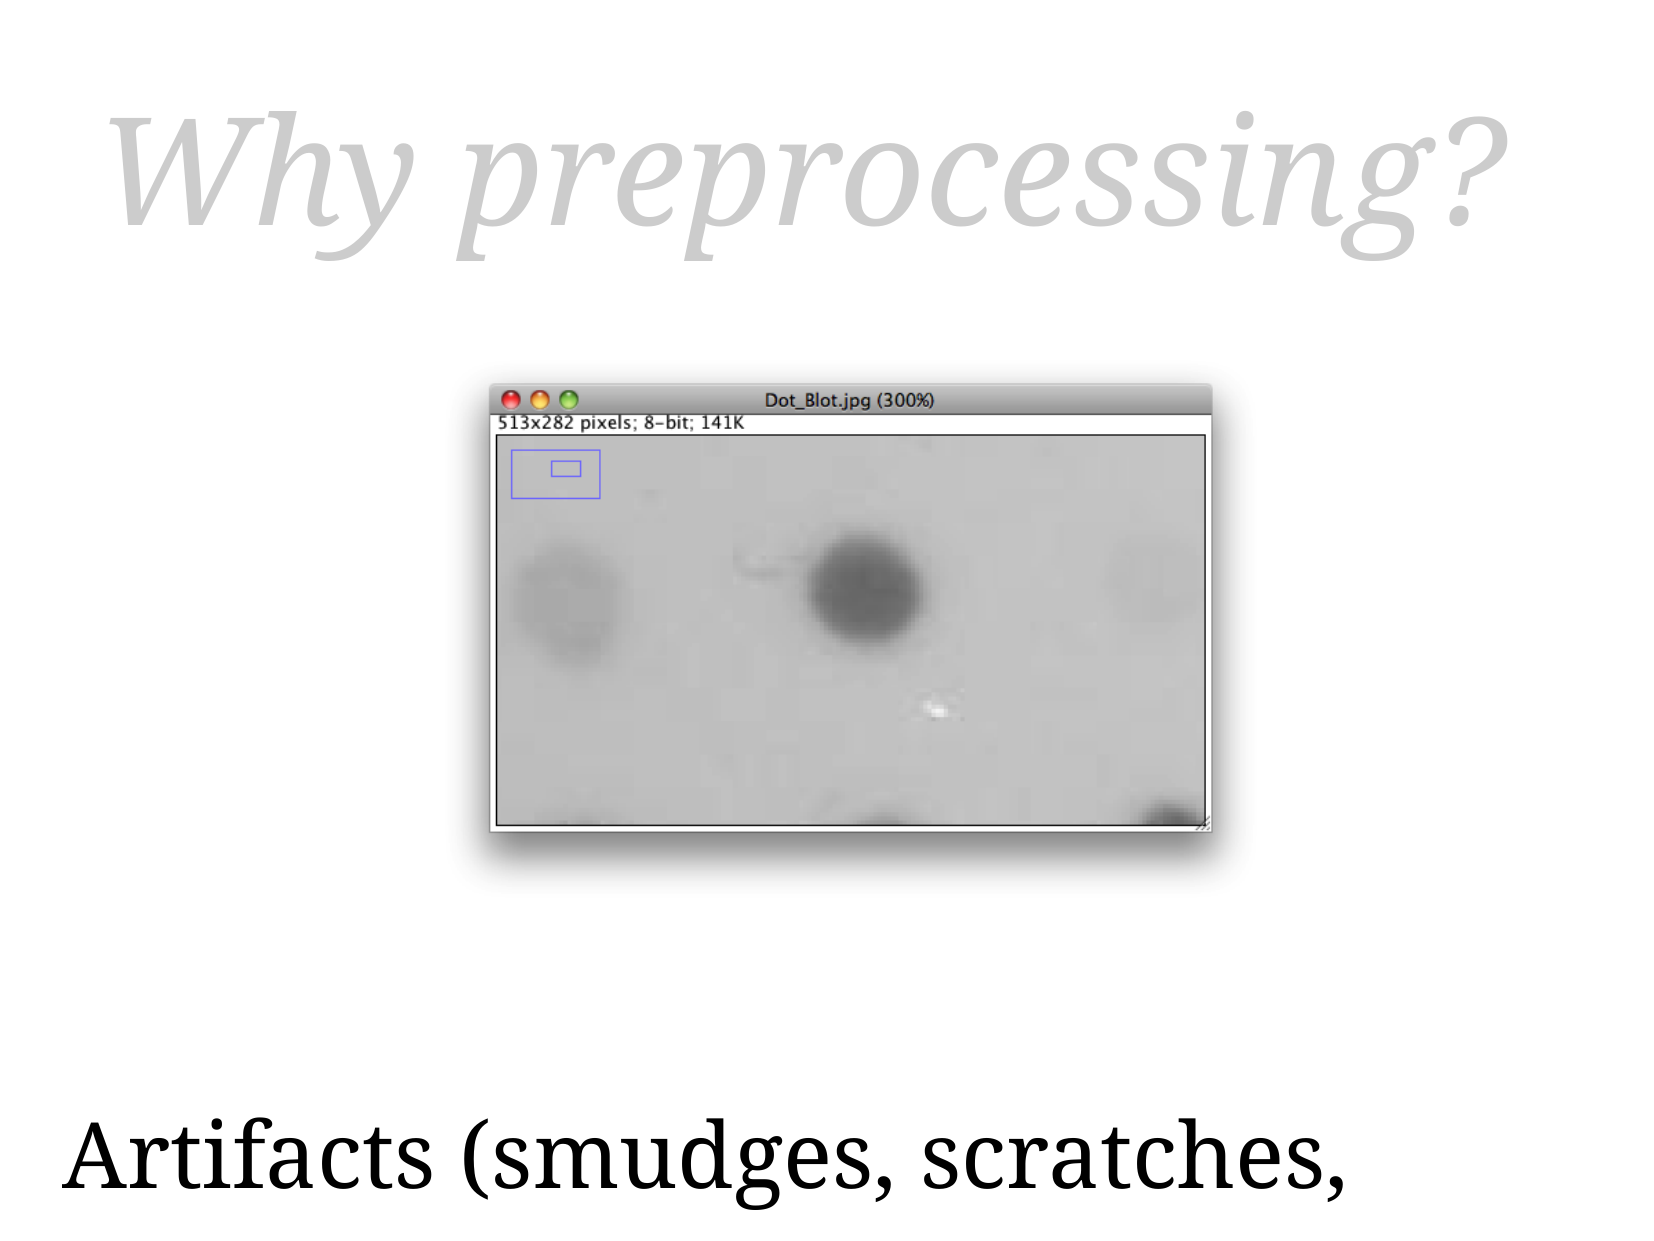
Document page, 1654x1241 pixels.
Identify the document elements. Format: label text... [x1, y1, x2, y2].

picture [445, 360, 1257, 898]
text_box Artifacts (smudges, scratches, JPEG)! [48, 1083, 1624, 1200]
text_box Why preprocessing? [81, 57, 1654, 239]
